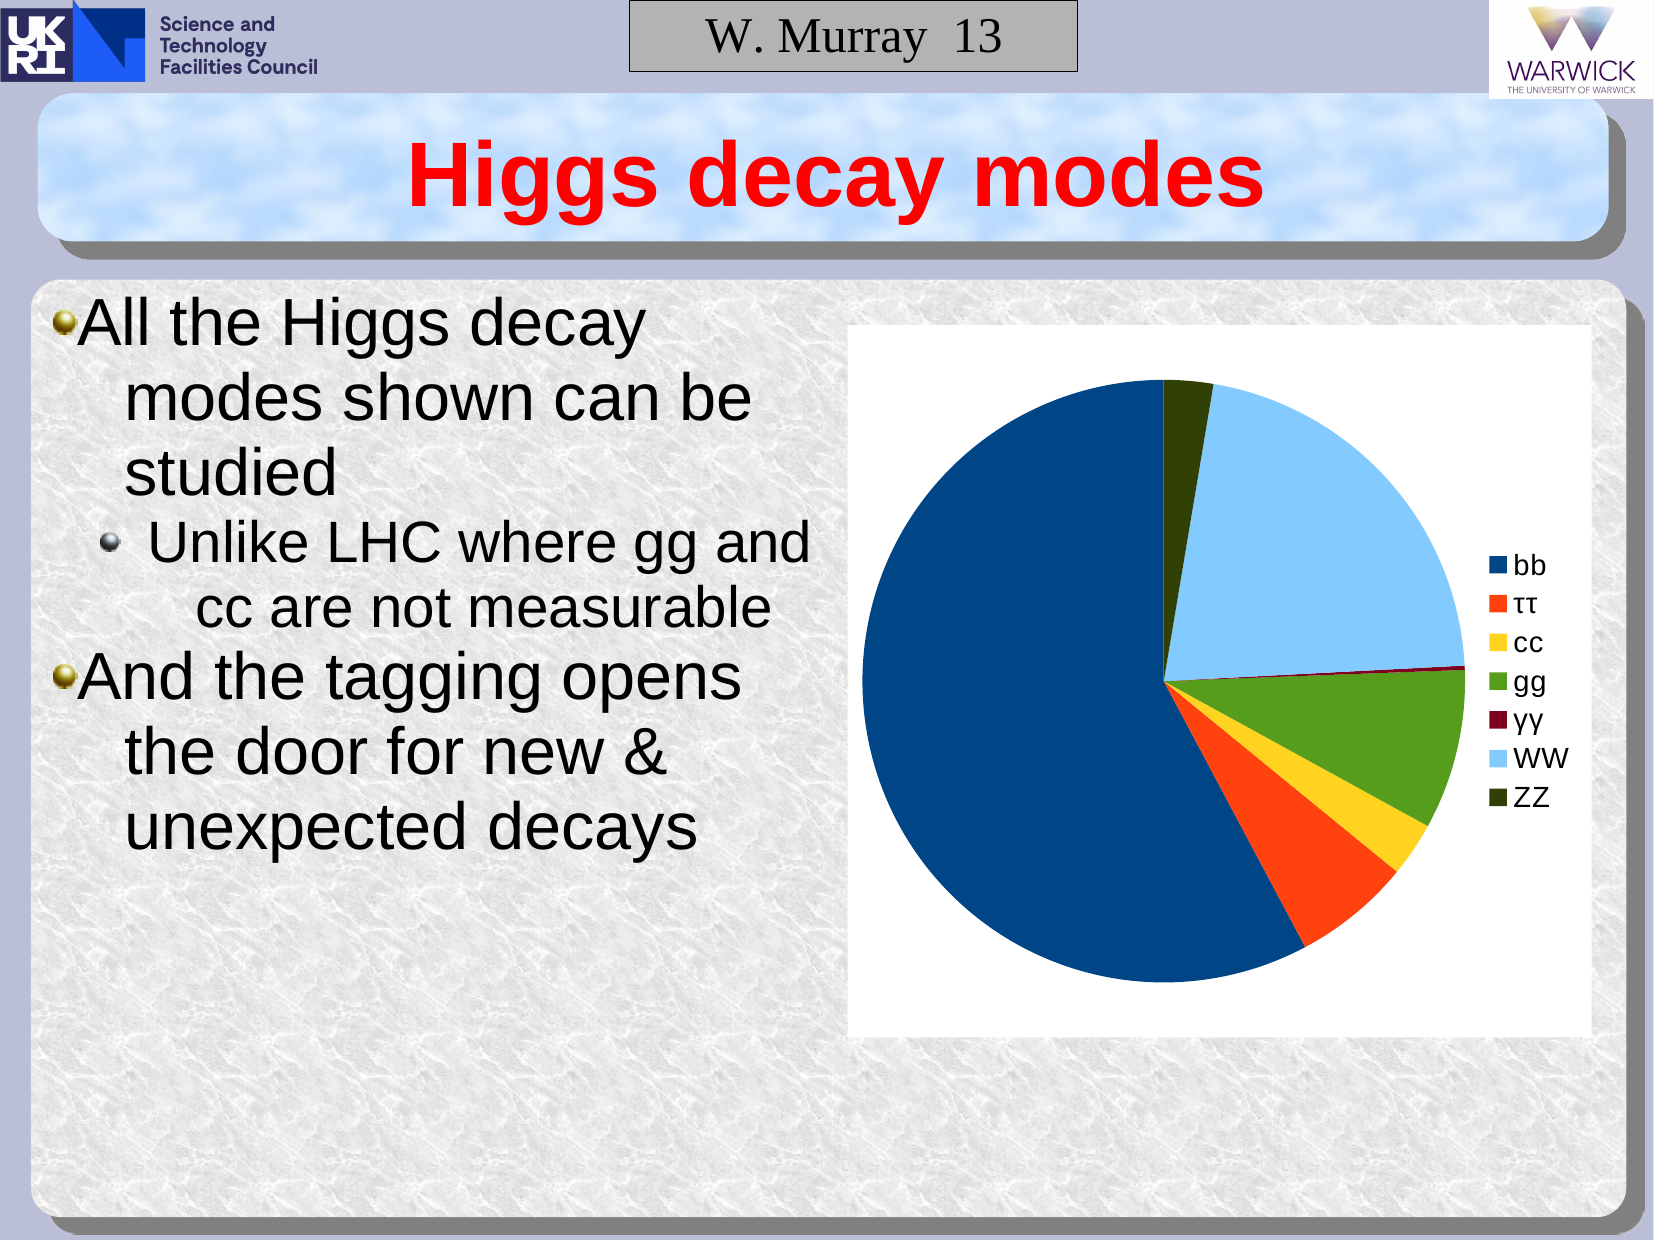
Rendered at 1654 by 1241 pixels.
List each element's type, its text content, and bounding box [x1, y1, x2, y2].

list All the Higgs decay modes shown can be studied Unlike LHC where gg and cc are not measurable And the tagging opens the door for new & unexpected decays [53, 285, 836, 1198]
title Higgs decay modes [90, 101, 1584, 249]
picture [0, 0, 317, 82]
picture [37, 0, 1654, 242]
chart [847, 325, 1592, 1038]
picture [30, 279, 1627, 1218]
